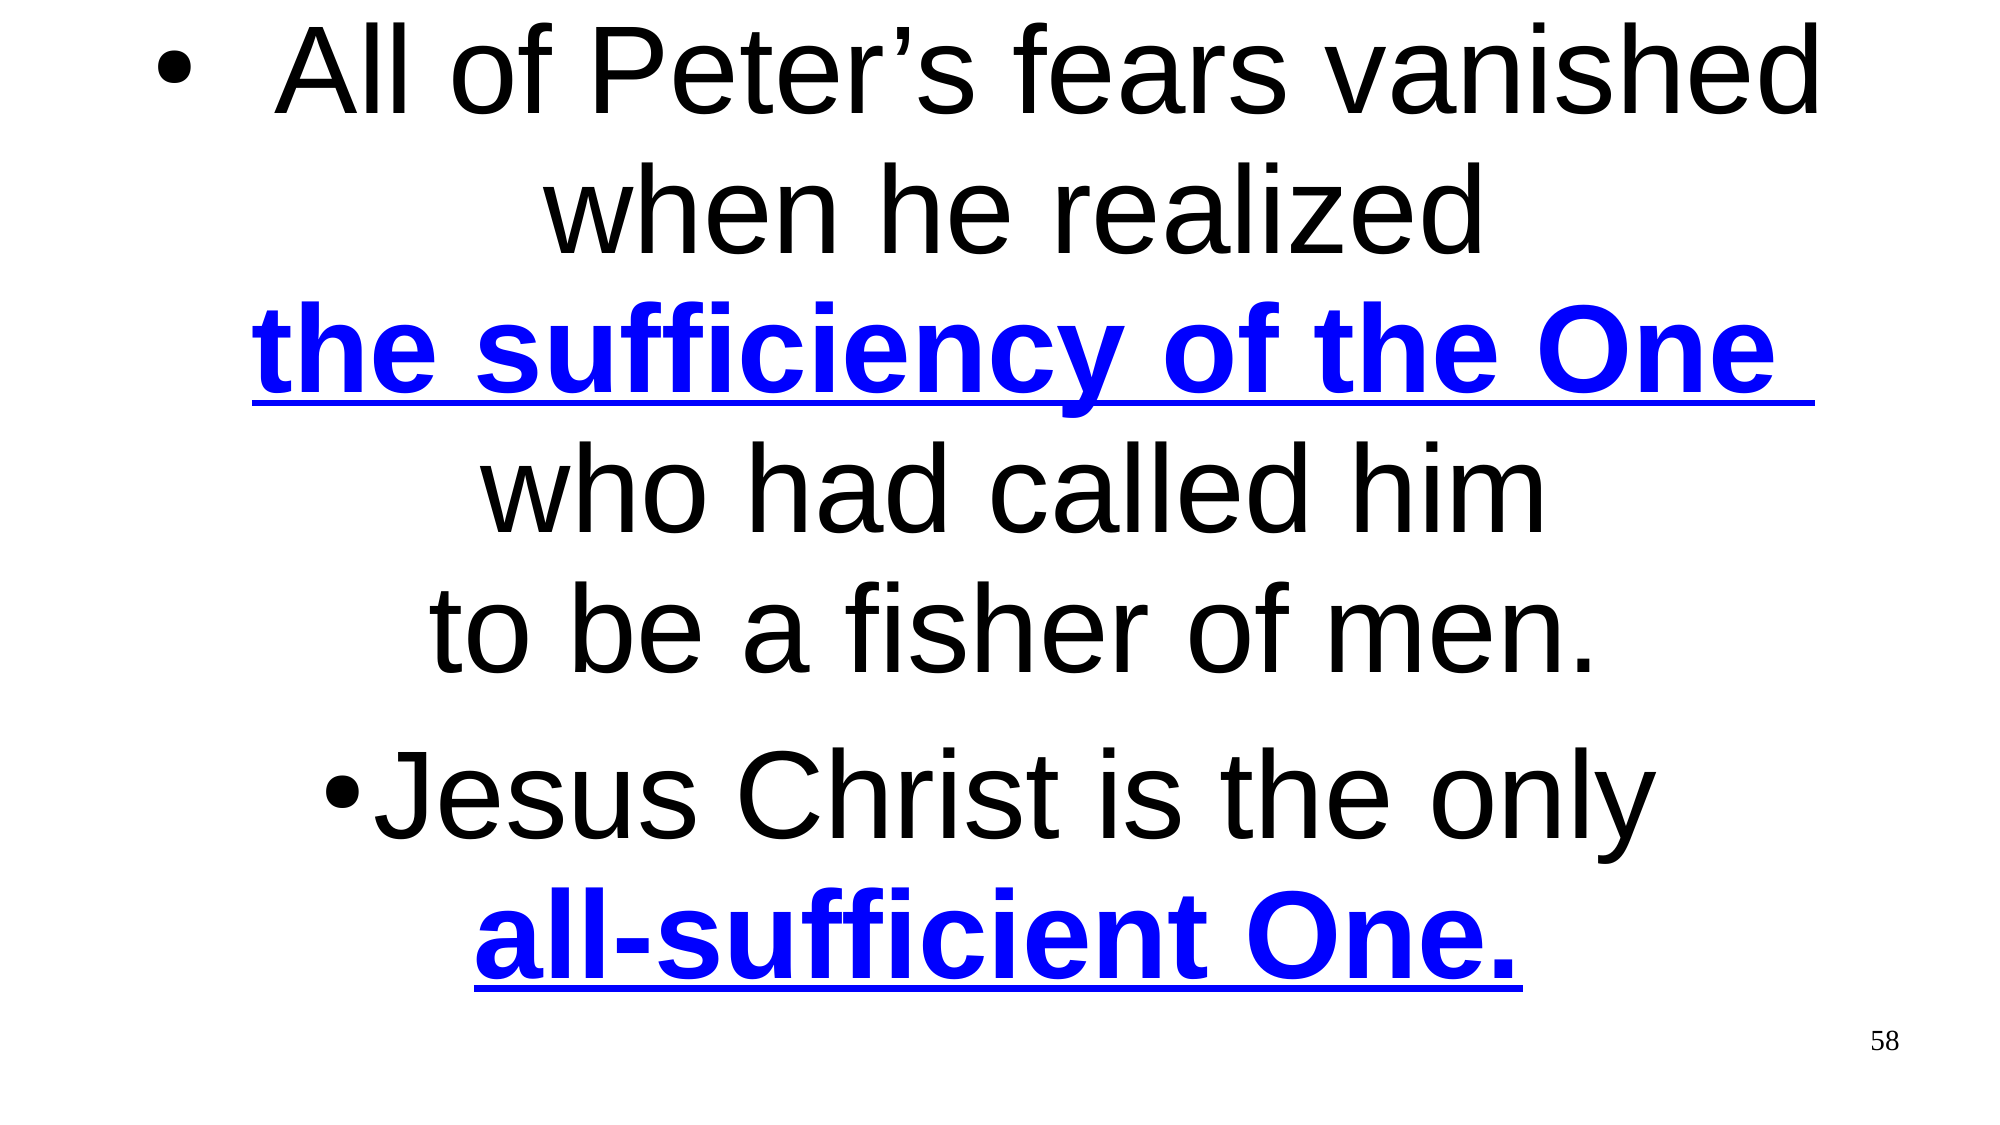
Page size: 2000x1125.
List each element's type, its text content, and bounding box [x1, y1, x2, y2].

list All of Peter’s fears vanished when he realized the sufficiency of the One who had called him to be a fisher of men. Jesus Christ is the only all-sufficient One. [0, 0, 1996, 1123]
